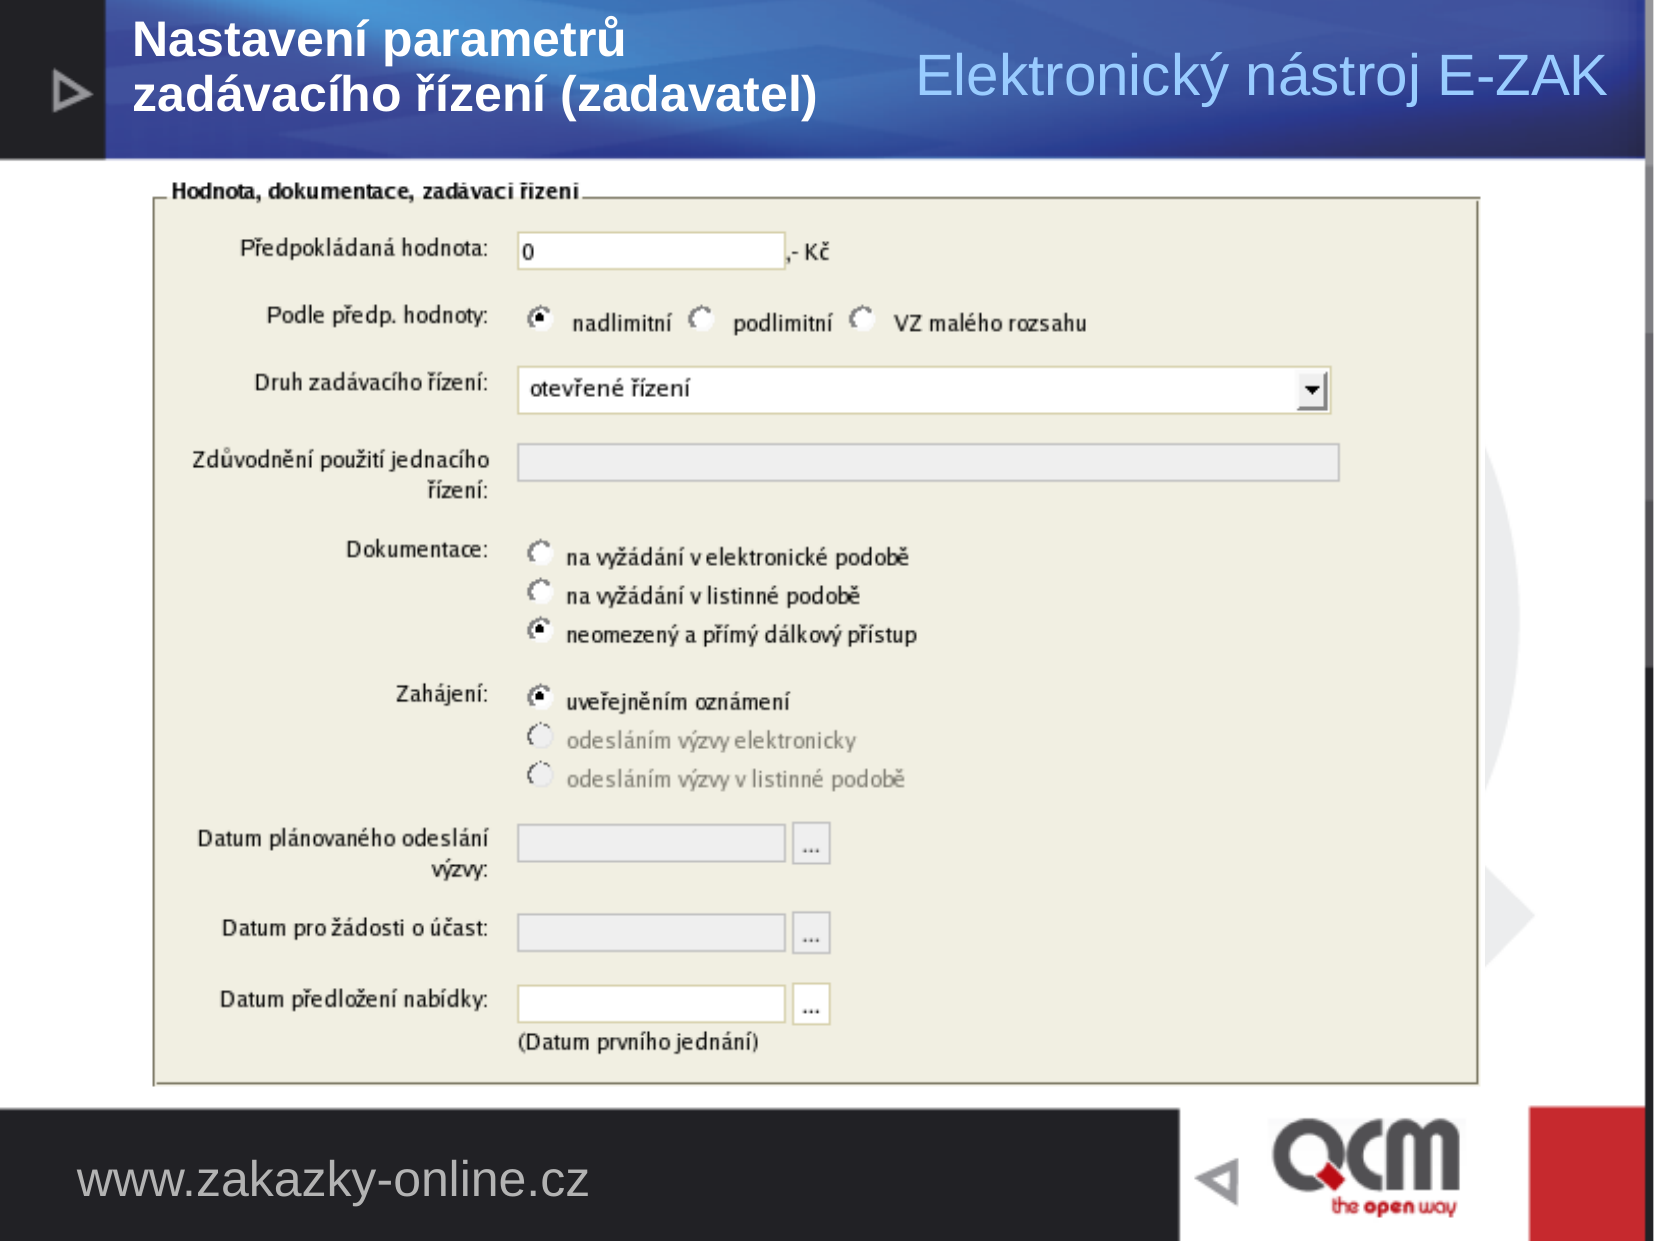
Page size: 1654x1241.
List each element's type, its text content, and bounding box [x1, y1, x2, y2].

picture [0, 0, 1654, 1241]
text_box Nastavení parametrů zadávacího řízení (zadavatel) [118, 3, 886, 130]
